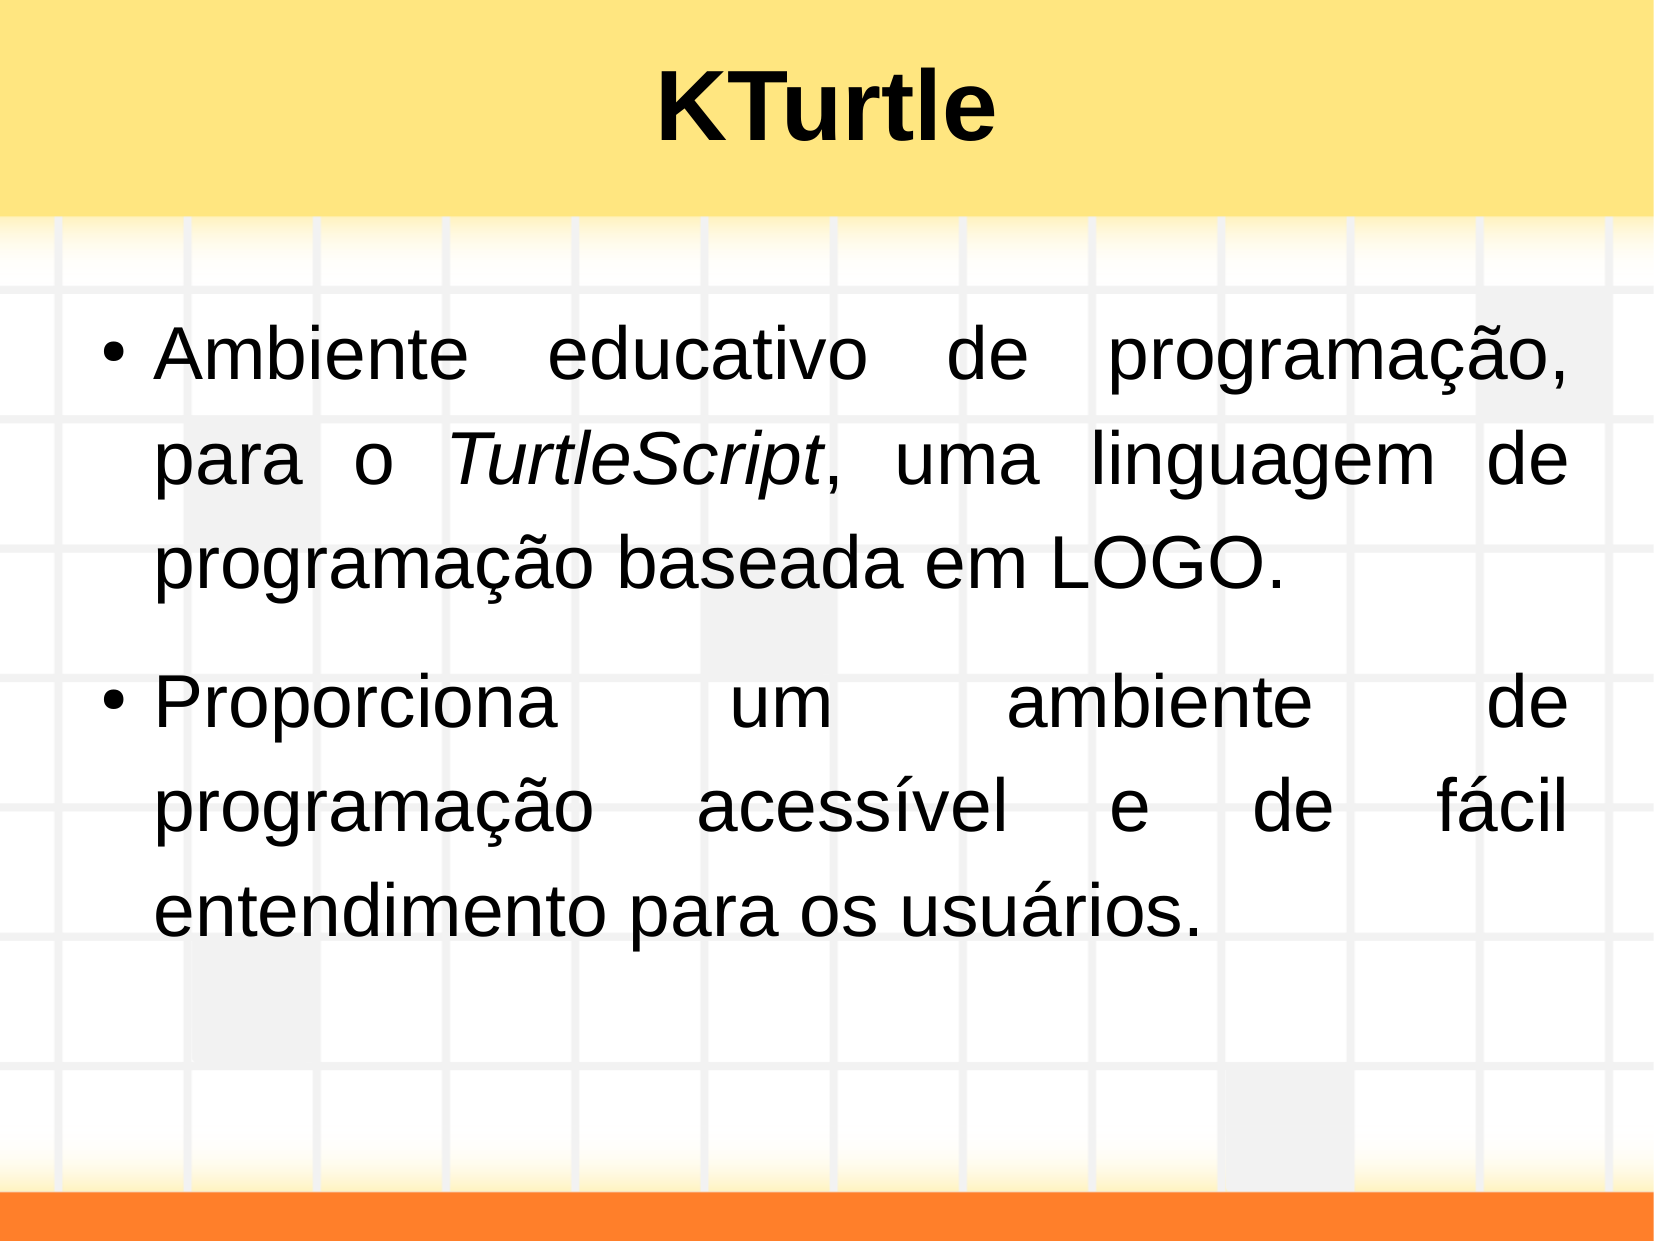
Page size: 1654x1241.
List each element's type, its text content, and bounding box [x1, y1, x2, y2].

picture [0, 0, 1654, 1241]
list Ambiente educativo de programação, para o TurtleScript, uma linguagem de programação baseada em LOGO. Proporciona um ambiente de programação acessível e de fácil entendimento para os usuários. [82, 290, 1571, 1010]
title KTurtle [82, 49, 1571, 257]
